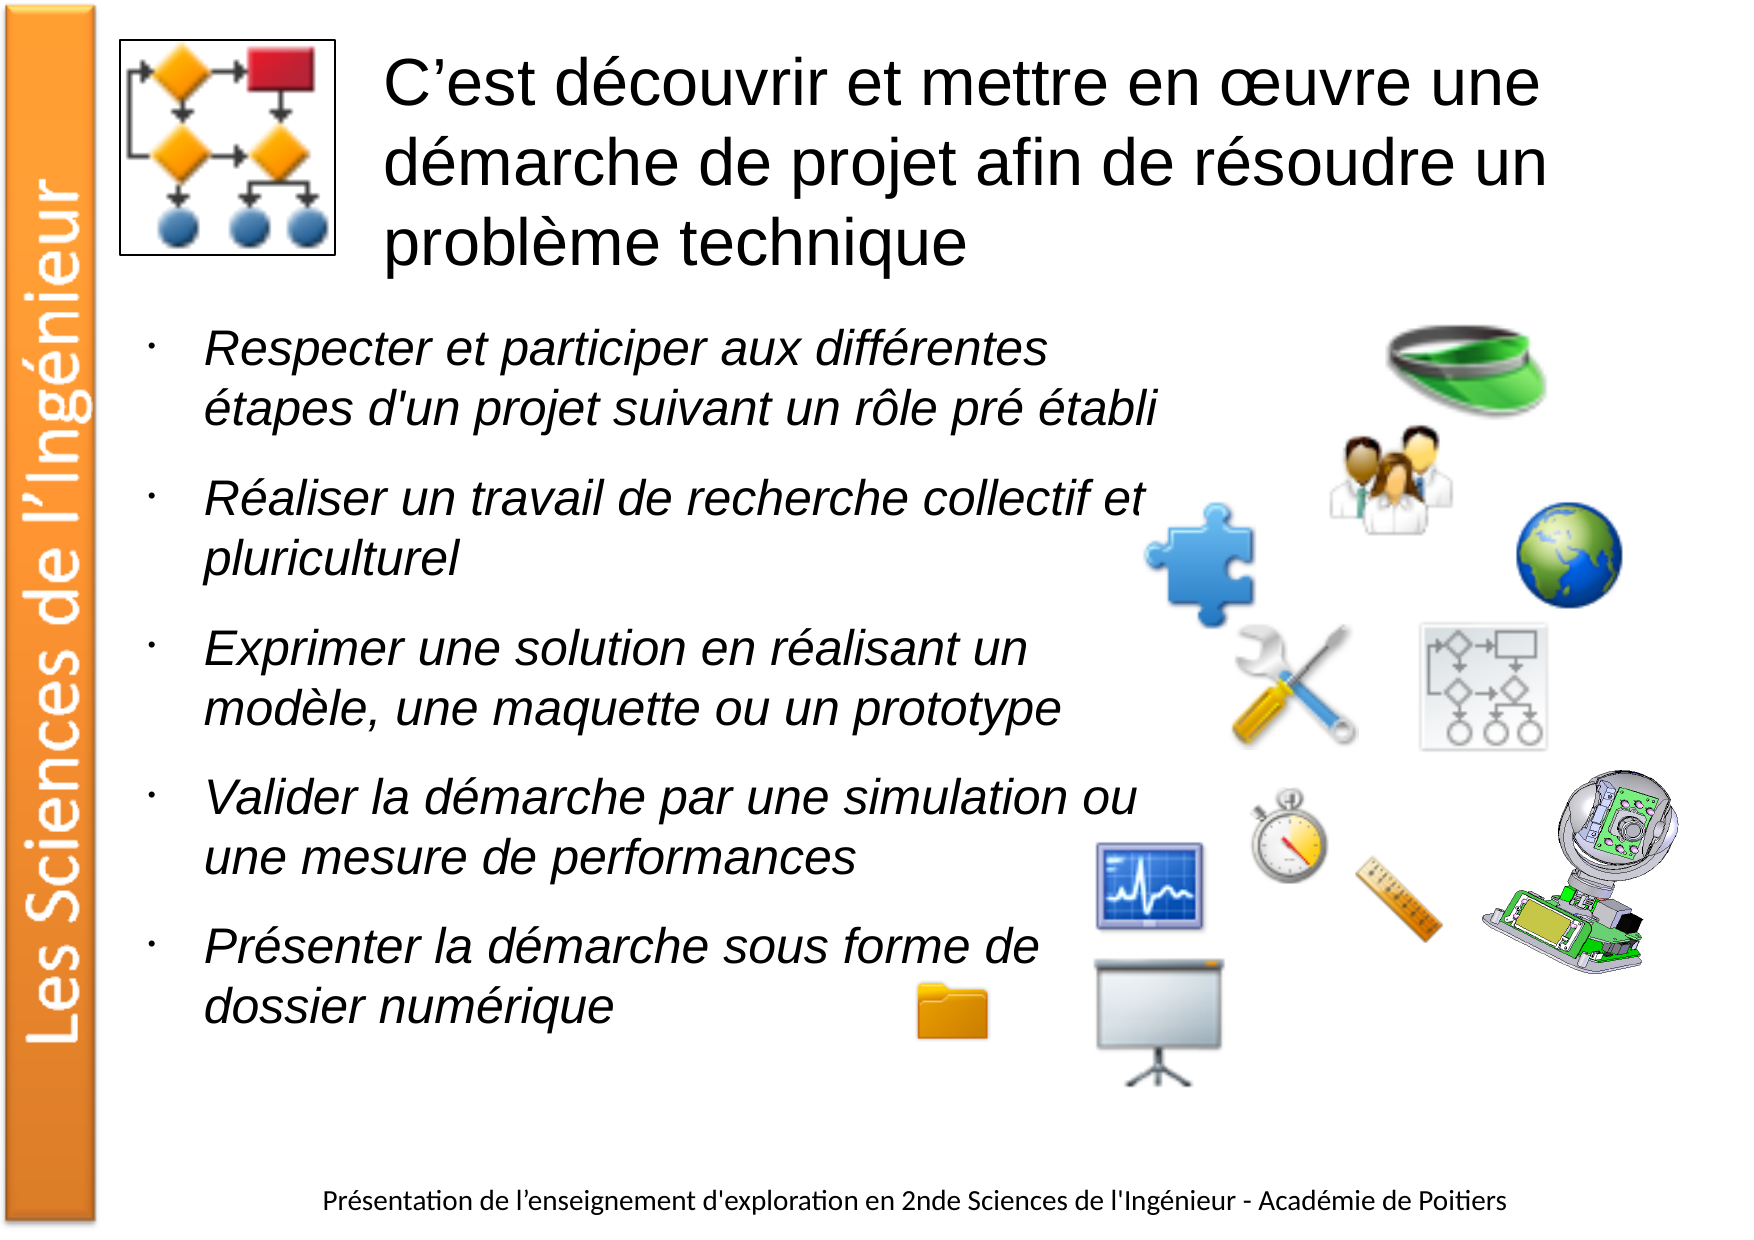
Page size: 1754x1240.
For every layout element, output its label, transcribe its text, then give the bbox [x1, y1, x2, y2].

picture [0, 0, 110, 1235]
picture [1328, 289, 1551, 544]
picture [915, 974, 991, 1050]
picture [1240, 787, 1339, 886]
picture [1417, 620, 1552, 755]
picture [1354, 852, 1447, 945]
picture [120, 40, 334, 254]
picture [1092, 826, 1211, 945]
text_box Présentation de l’enseignement d'exploration en 2nde Sciences de l'Ingénieur - Académie de Poitiers [147, 1173, 1684, 1240]
picture [1476, 767, 1684, 975]
picture [1515, 501, 1625, 611]
picture [1139, 501, 1359, 750]
picture [1092, 957, 1228, 1093]
title C’est découvrir et mettre en œuvre une démarche de projet afin de résoudre un problème technique [369, 24, 1716, 287]
list Respecter et participer aux différentes étapes d'un projet suivant un rôle pré établi Réaliser un travail de recherche collectif et pluriculturel Exprimer une solution en réalisant un modèle, une maquette ou un prototype Valider la démarche par une simulation ou une mesure de performances Présenter la démarche sous forme de dossier numérique [132, 300, 1211, 1034]
